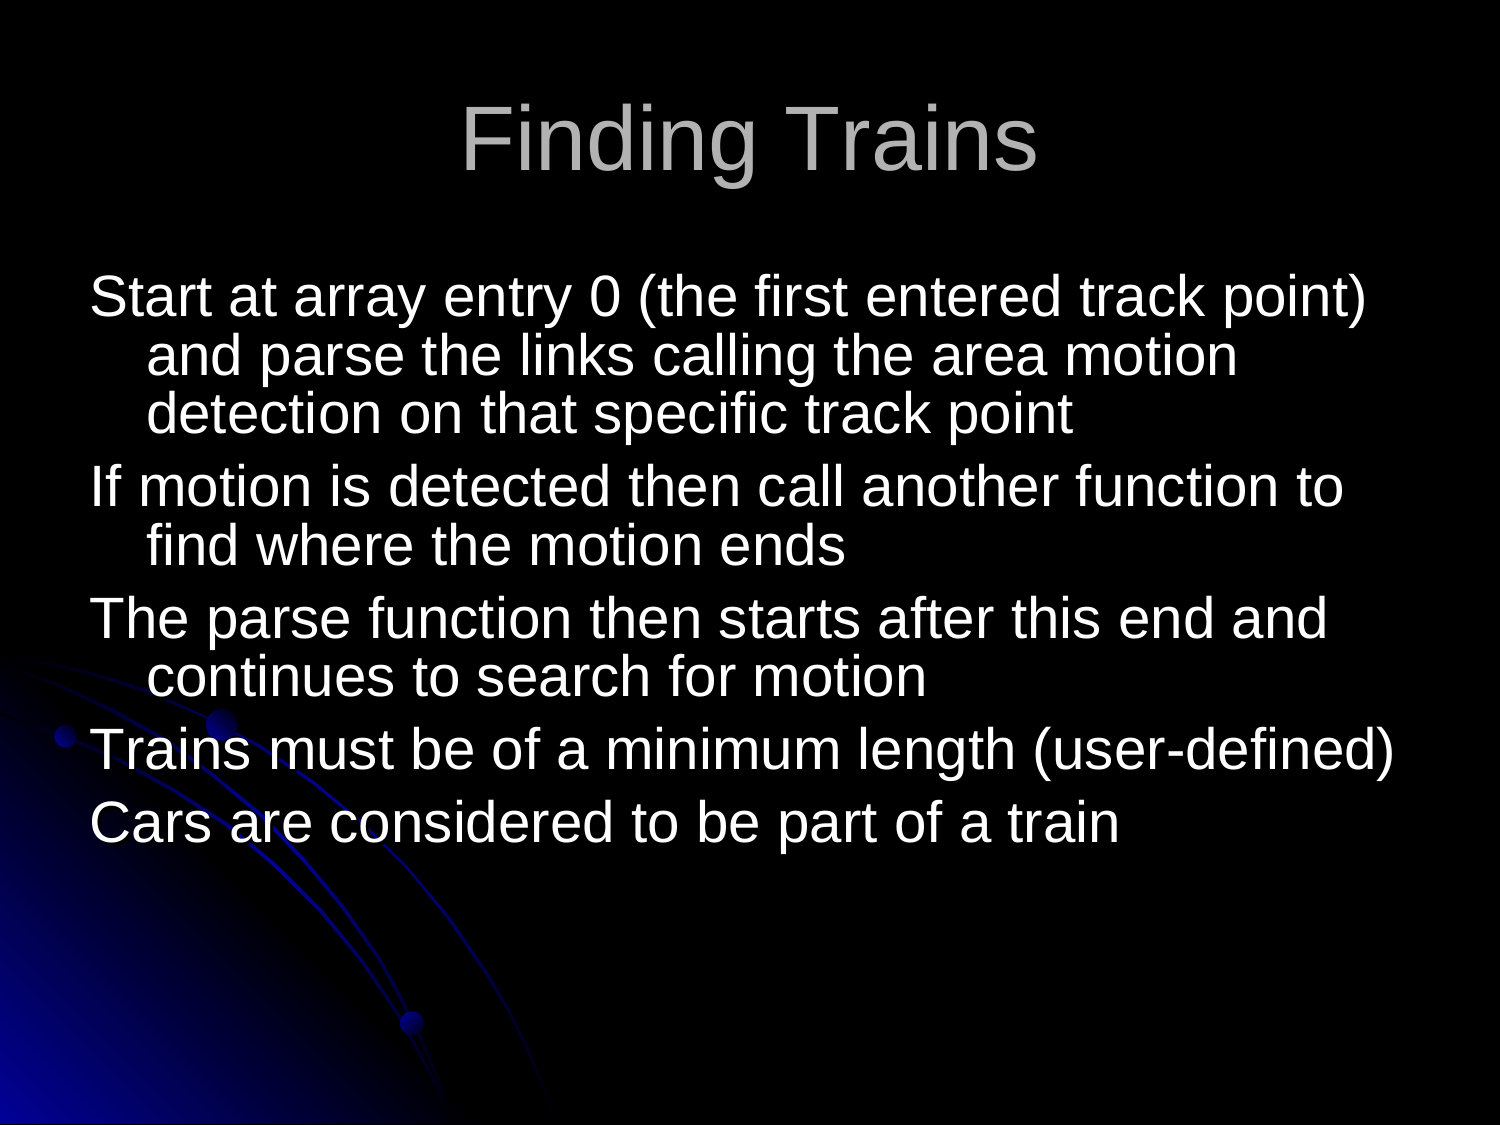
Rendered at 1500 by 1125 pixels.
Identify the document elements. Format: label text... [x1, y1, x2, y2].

list Start at array entry 0 (the first entered track point) and parse the links calling the area motion detection on that specific track point If motion is detected then call another function to find where the motion ends The parse function then starts after this end and continues to search for motion Trains must be of a minimum length (user-defined) Cars are considered to be part of a train [75, 262, 1426, 1006]
title Finding Trains [75, 45, 1426, 233]
